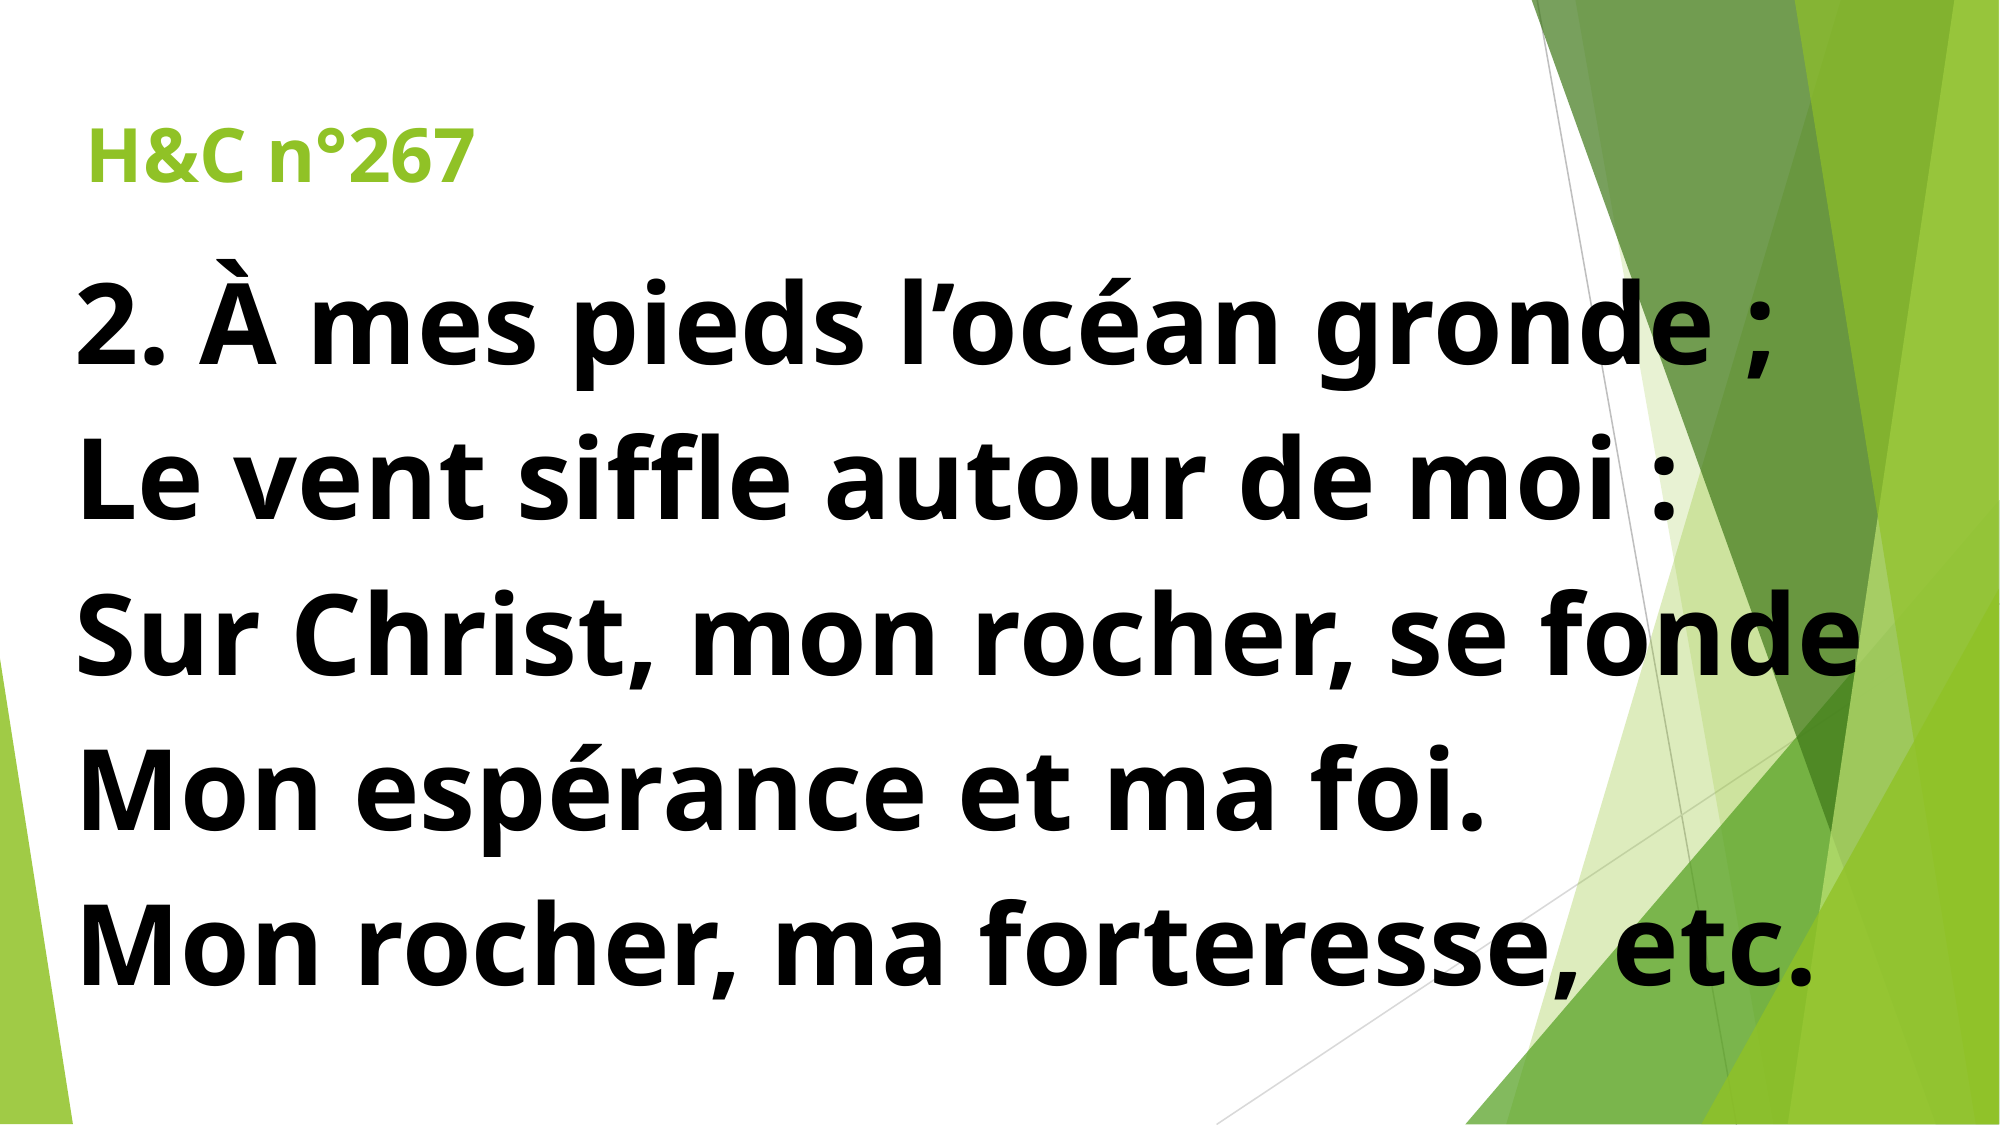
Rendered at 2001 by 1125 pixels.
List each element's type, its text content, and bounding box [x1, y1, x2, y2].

text_box 2. À mes pieds l’océan gronde ; Le vent siffle autour de moi : Sur Christ, mon rocher, se fonde Mon espérance et ma foi. Mon rocher, ma forteresse, etc. [59, 224, 1949, 1063]
text_box H&C n°267 [70, 99, 1522, 224]
